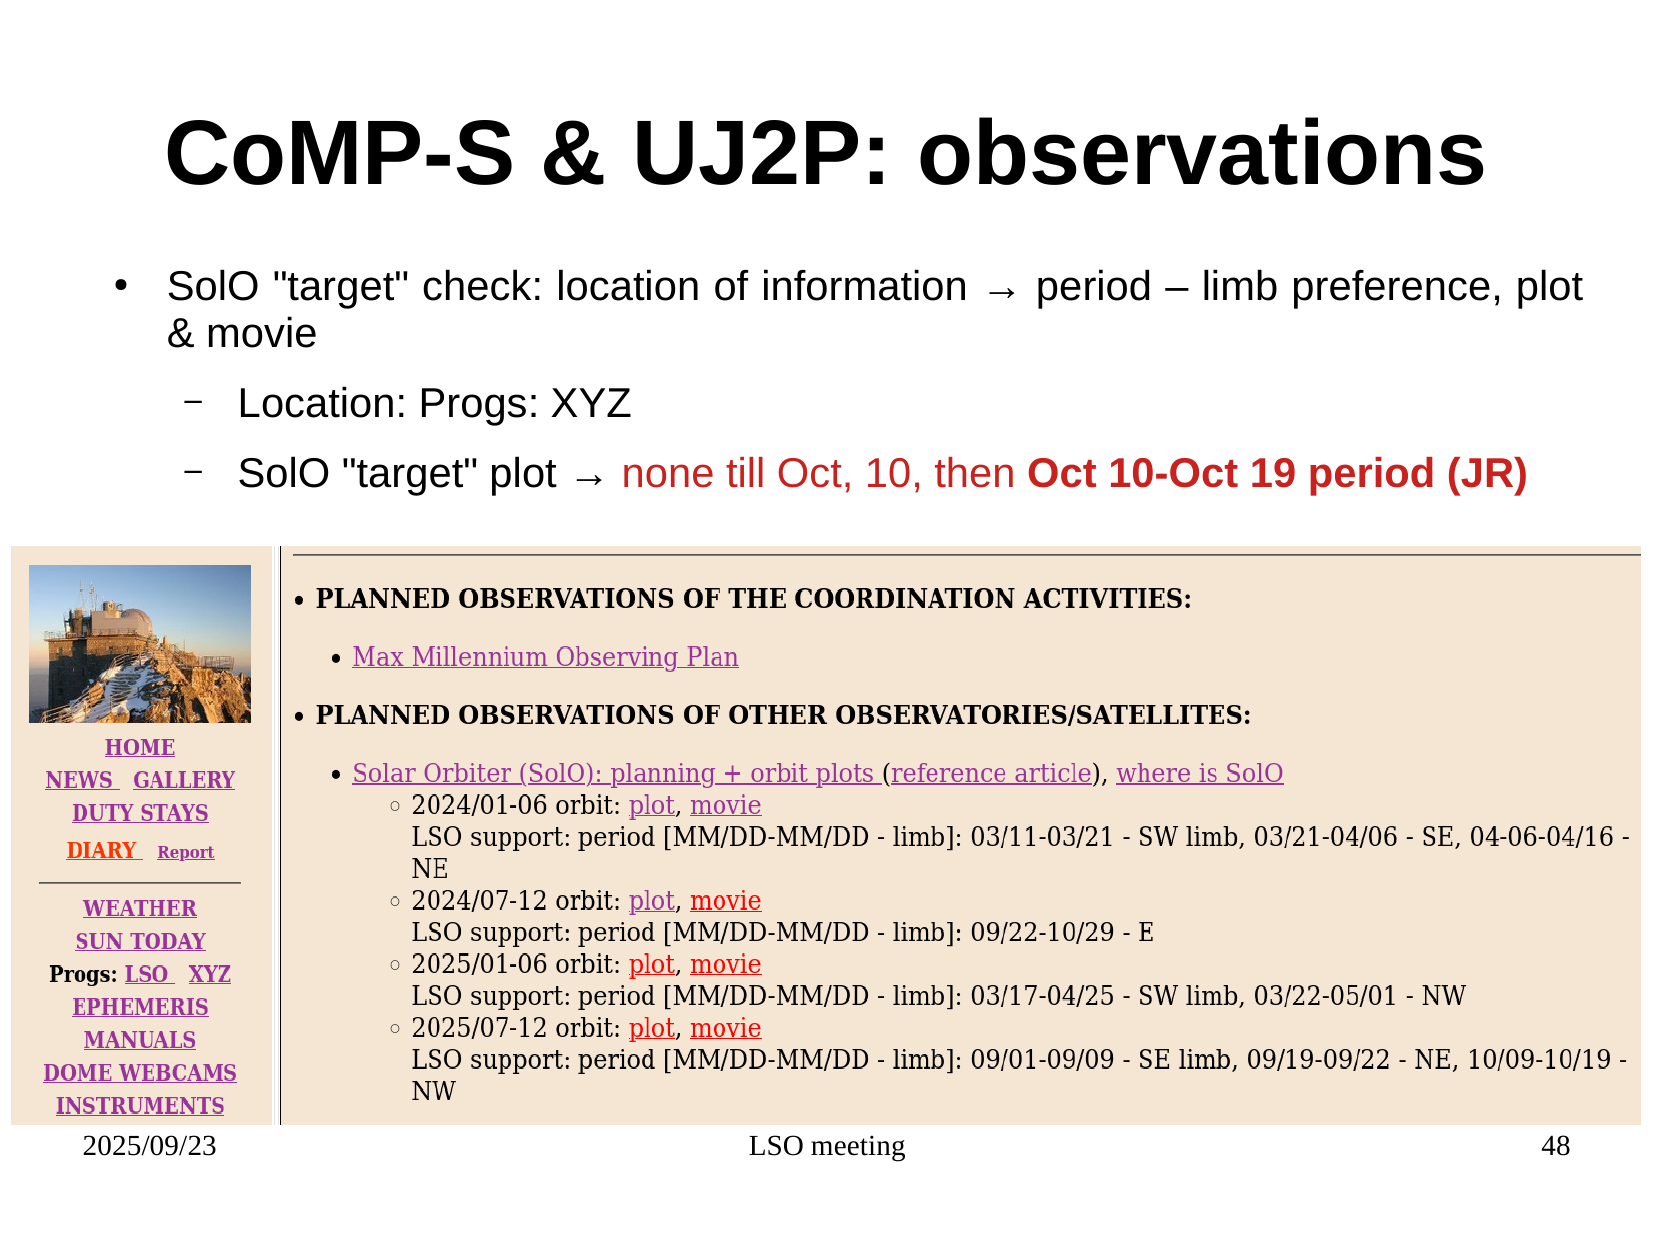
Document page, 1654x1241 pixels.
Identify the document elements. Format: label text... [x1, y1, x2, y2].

title CoMP-S & UJ2P: observations [82, 49, 1571, 257]
list SolO "target" check: location of information → period – limb preference, plot & movie Location: Progs: XYZ SolO "target" plot → none till Oct, 10, then Oct 10-Oct 19 period (JR) [95, 263, 1585, 546]
picture [11, 546, 1641, 1125]
list SolO "target" check: location of information → period – limb preference, plot & movie Location: Progs: XYZ SolO "target" plot → none till Oct, 10, then Oct 10-Oct 19 period (JR) [95, 1125, 1585, 1206]
